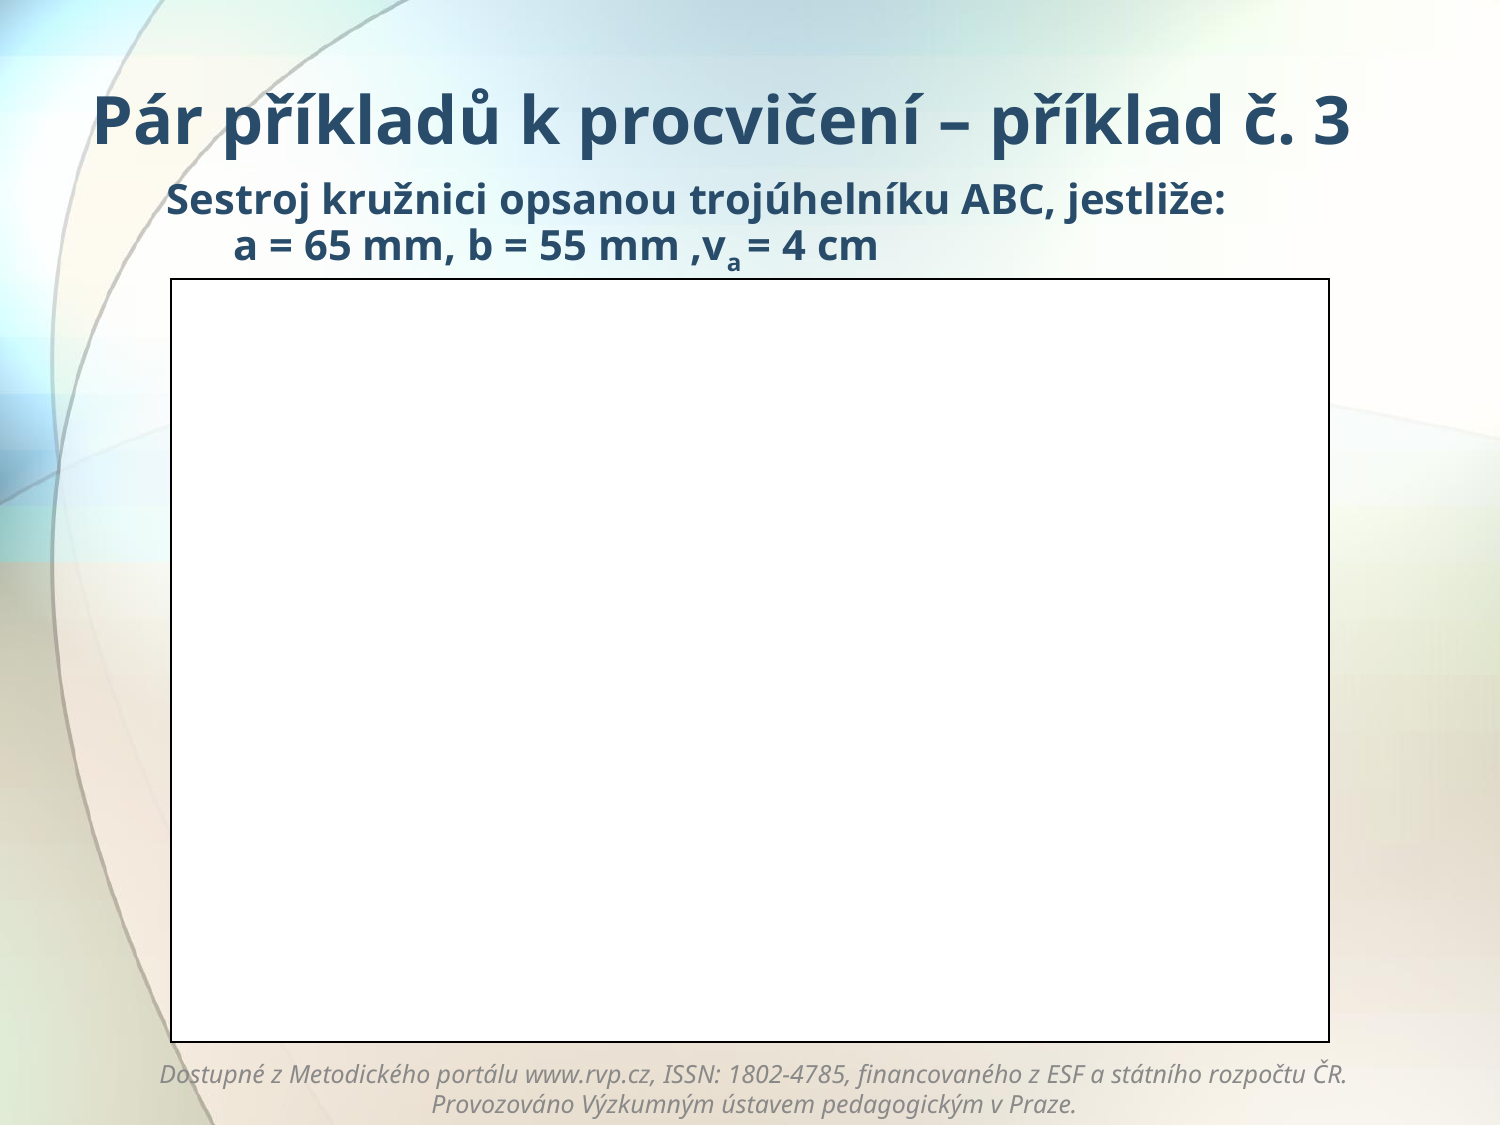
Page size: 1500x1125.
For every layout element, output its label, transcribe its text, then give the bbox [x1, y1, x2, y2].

picture [0, 0, 1500, 1125]
text_box a = 65 mm, b = 55 mm ,va = 4 cm [218, 220, 916, 272]
text_box Sestroj kružnici opsanou trojúhelníku ABC, jestliže: [152, 179, 1428, 220]
title Pár příkladů k procvičení – příklad č. 3 [76, 78, 1412, 173]
text_box [171, 278, 1329, 1042]
